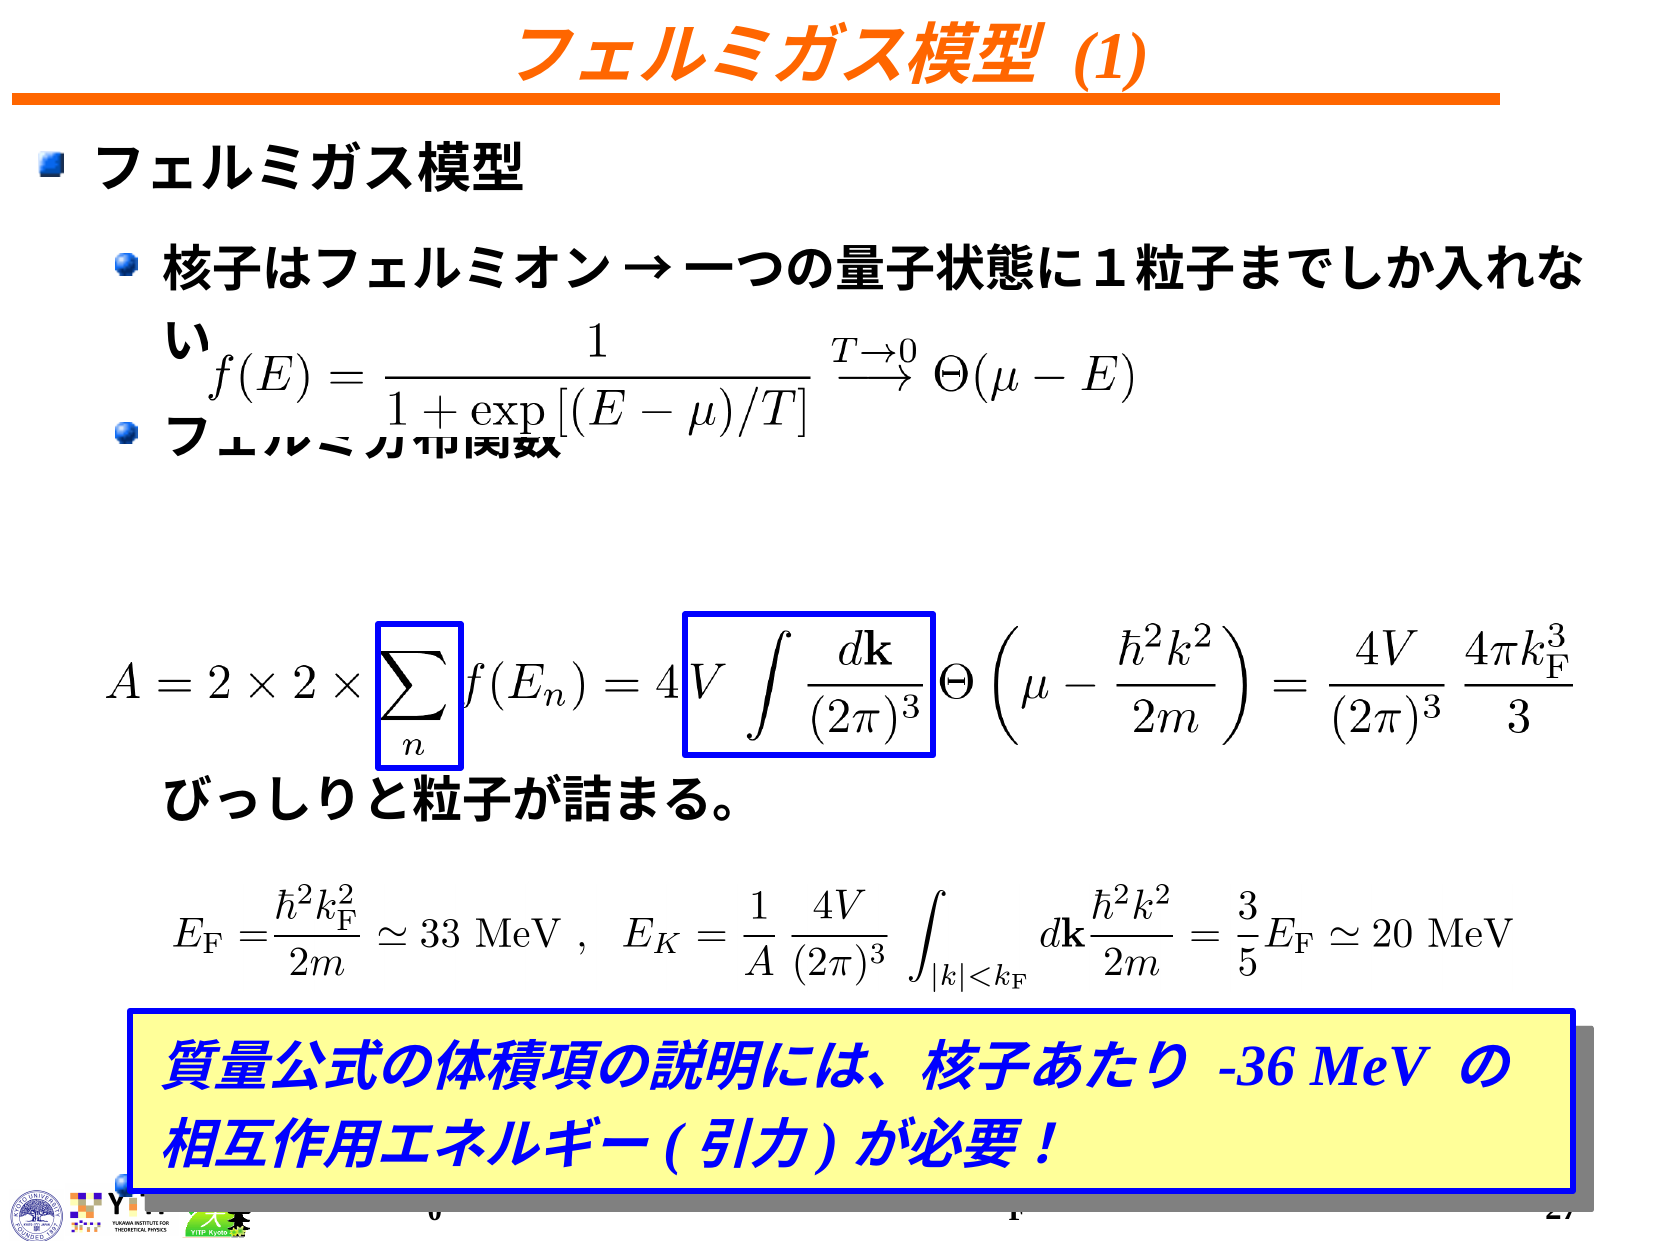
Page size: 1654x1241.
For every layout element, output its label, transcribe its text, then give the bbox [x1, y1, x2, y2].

title フェルミガス模型 (1) [0, 0, 1654, 99]
picture [464, 623, 682, 755]
picture [208, 323, 1133, 437]
picture [936, 623, 1573, 755]
text_box 質量公式の体積項の説明には、核子あたり -36 MeV の 相互作用エネルギー(引力)が必要！ [129, 1010, 1573, 1165]
picture [381, 627, 458, 755]
picture [173, 884, 1513, 992]
picture [9, 1189, 64, 1241]
list フェルミガス模型 核子はフェルミオン → 一つの量子状態に１粒子までしか入れない フェルミ分布関数 温度ゼロではエネルギーが化学ポテンシャルμまでの状態に びっしりと粒子が詰まる。 体積 V=4πr03A/3 よりフェルミ波数 kF、運動エネルギーが求まる [20, 124, 1621, 1238]
picture [688, 623, 930, 752]
picture [105, 623, 375, 755]
